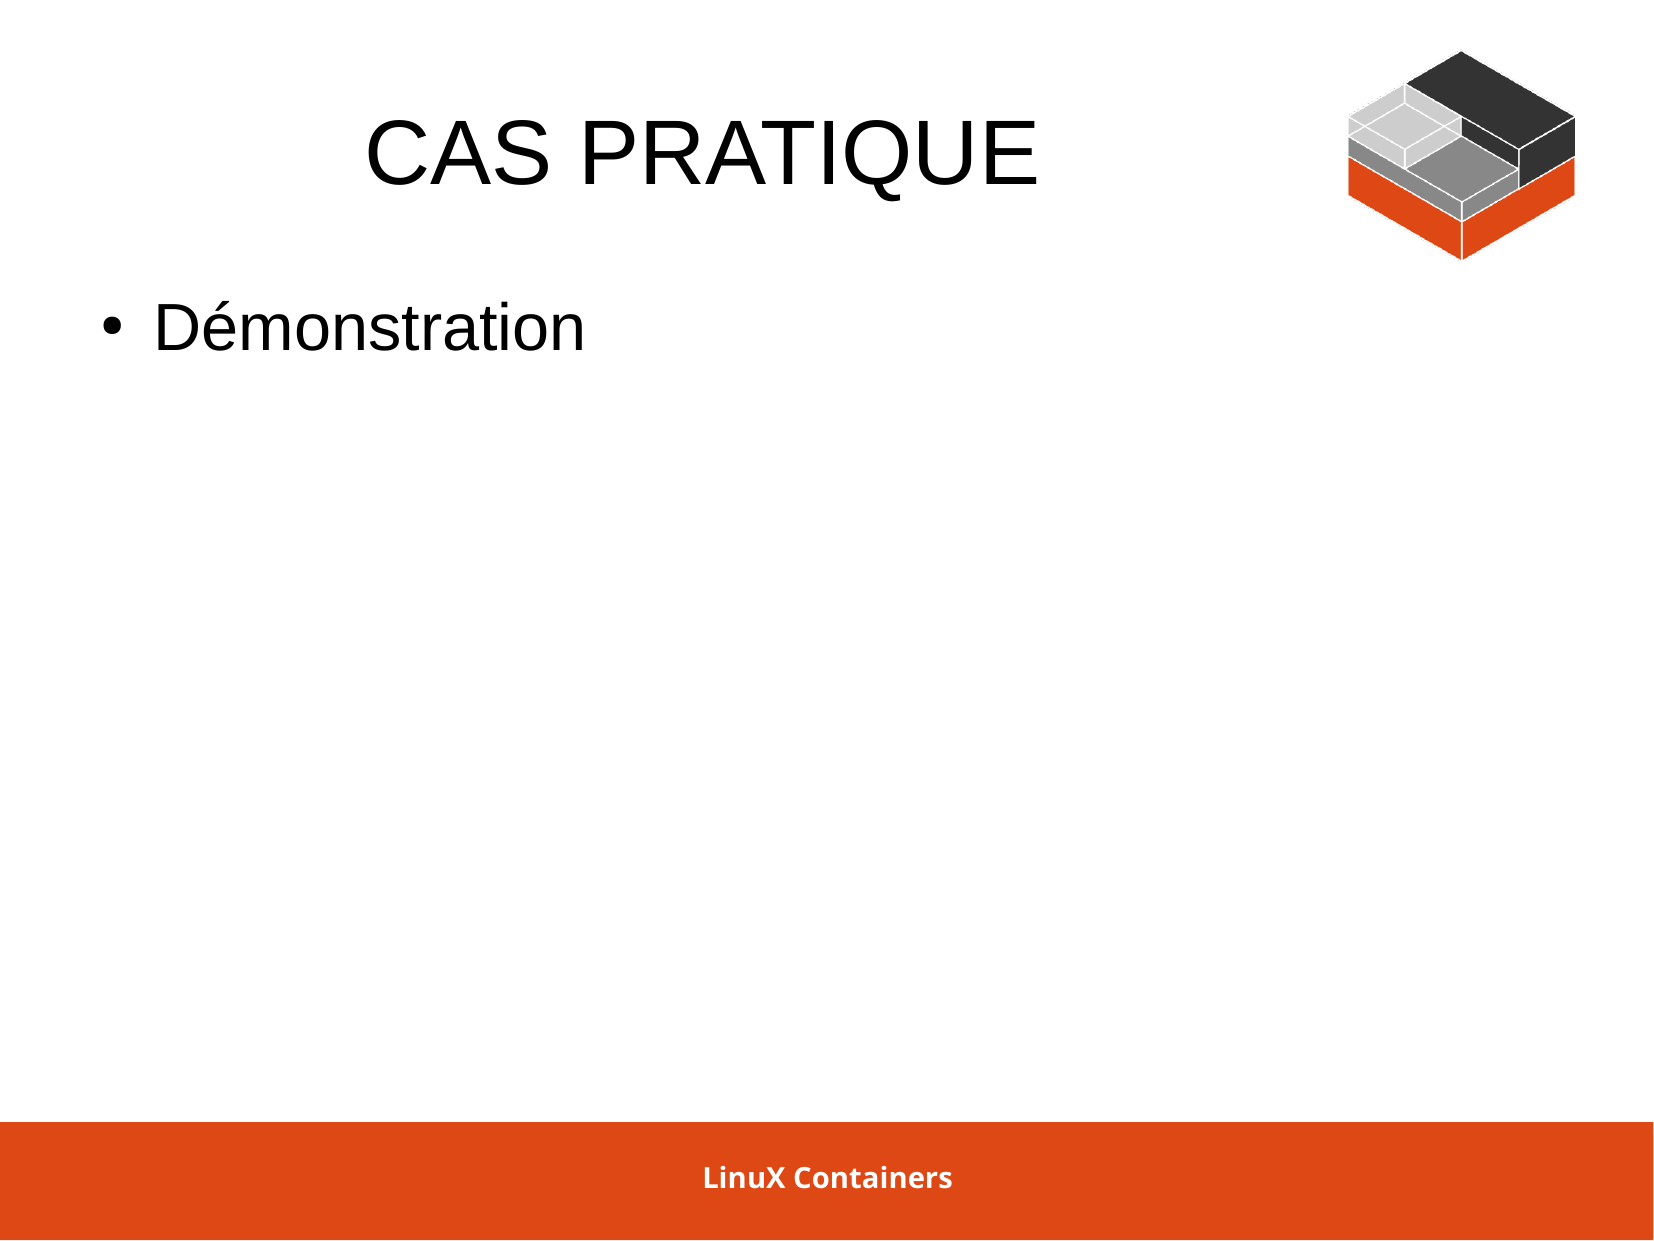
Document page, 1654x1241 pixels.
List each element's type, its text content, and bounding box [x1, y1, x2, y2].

list Démonstration [82, 290, 1571, 1010]
title CAS PRATIQUE [82, 49, 1323, 257]
picture [1346, 49, 1576, 261]
